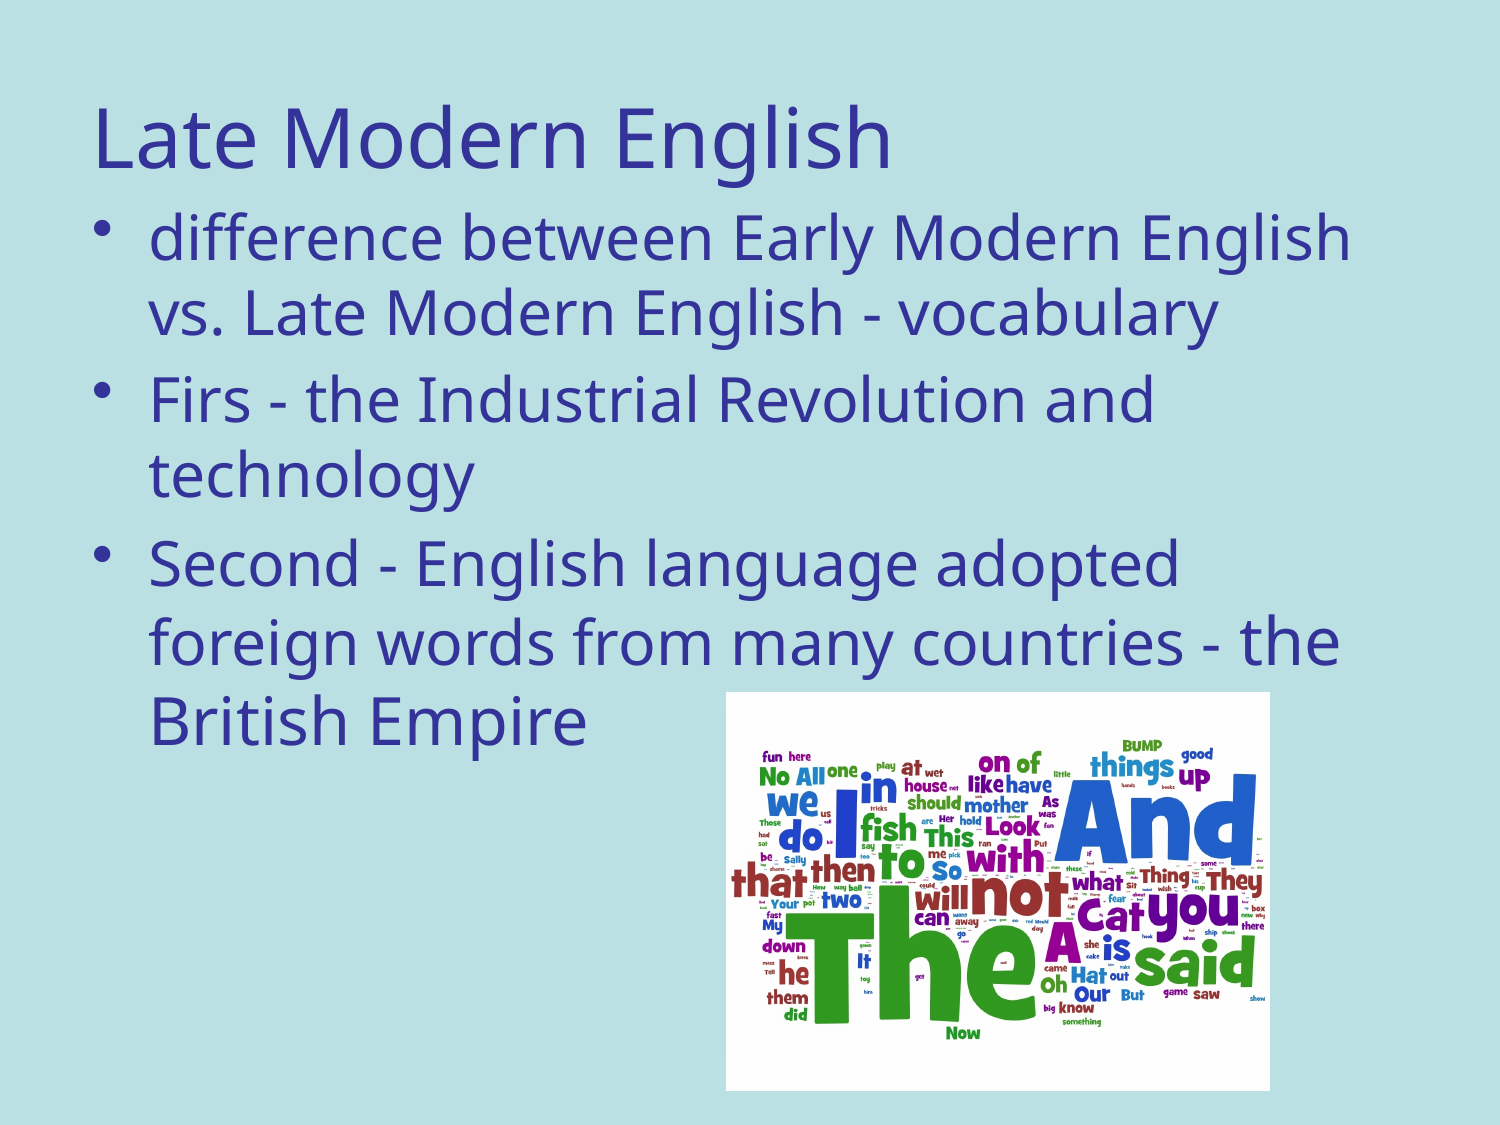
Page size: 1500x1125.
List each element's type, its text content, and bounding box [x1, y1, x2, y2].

picture [726, 692, 1270, 1091]
list Late Modern English difference between Early Modern English vs. Late Modern English - vocabulary Firs - the Industrial Revolution and technology Second - English language adopted foreign words from many countries - the British Empire [76, 78, 1427, 1125]
